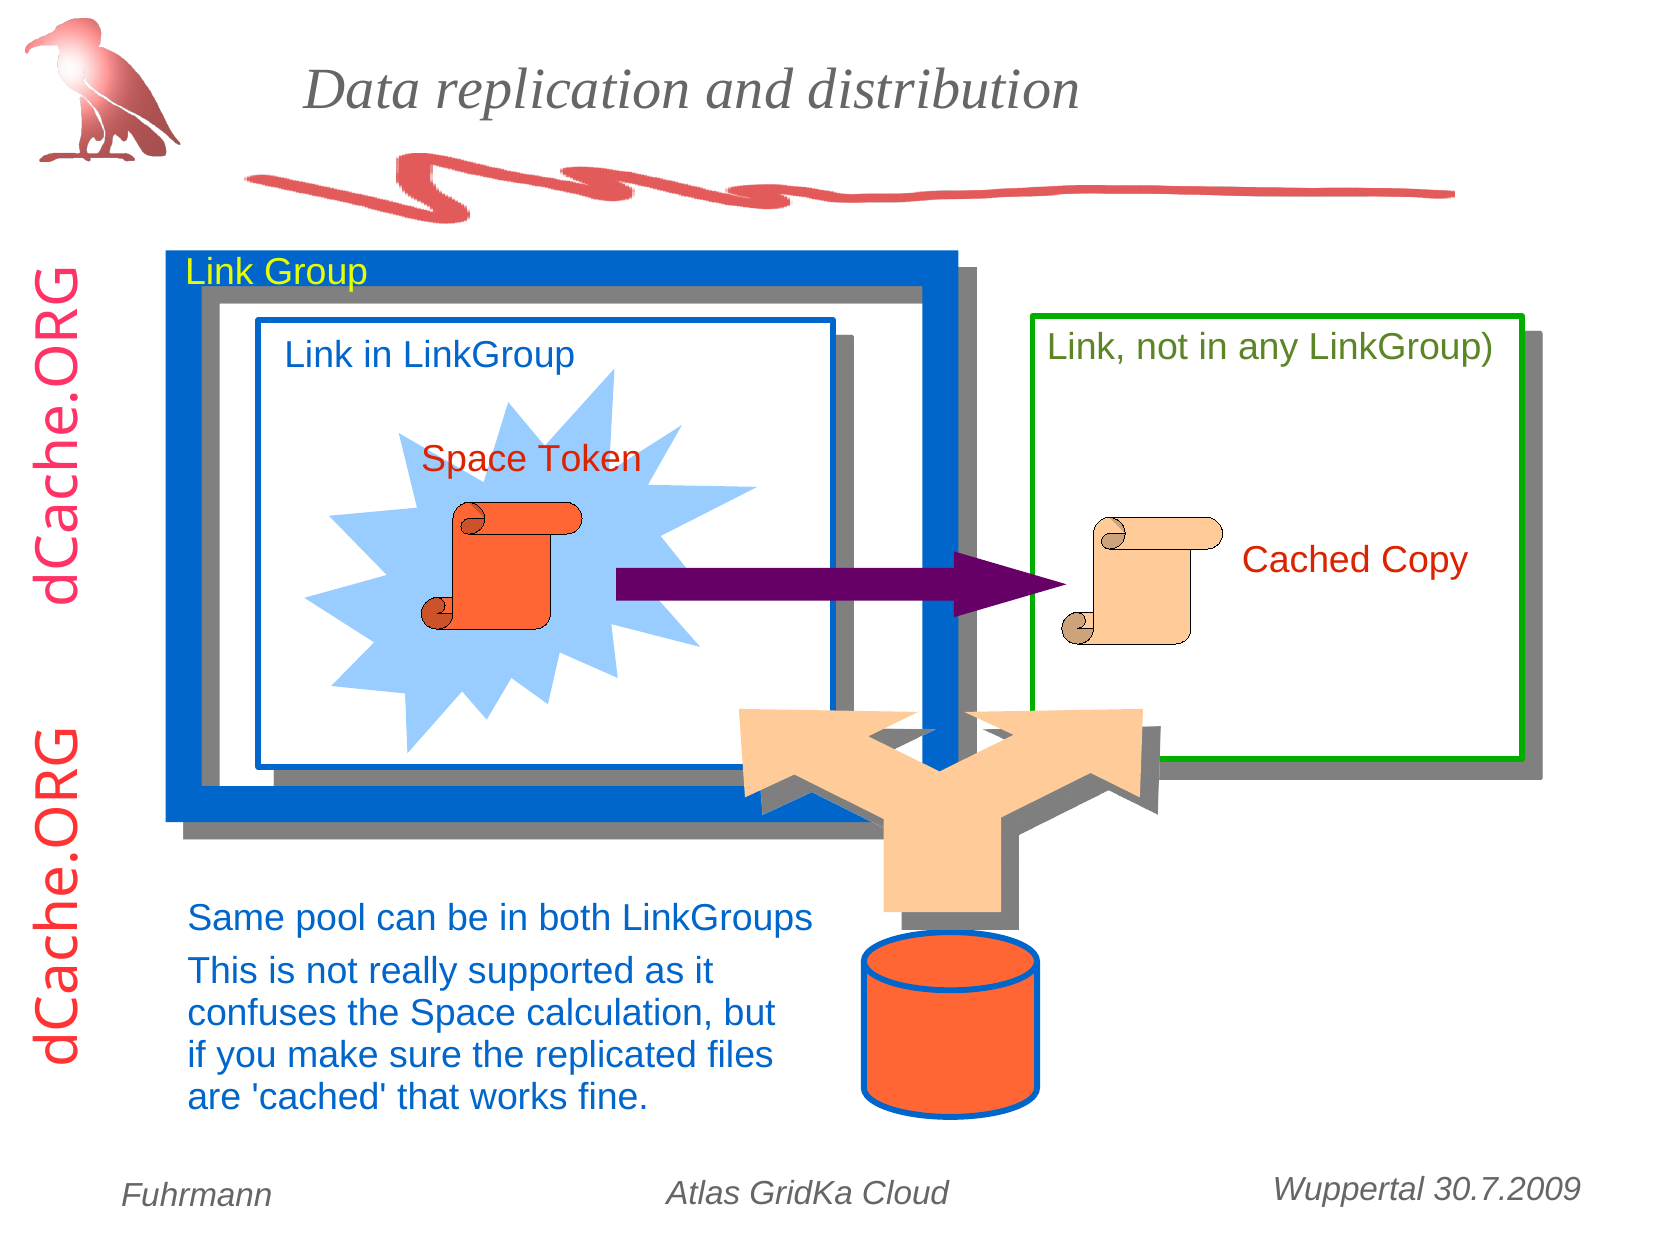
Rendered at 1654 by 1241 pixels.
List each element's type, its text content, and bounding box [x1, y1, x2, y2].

text_box Data replication and distribution [289, 49, 1094, 132]
text_box Cached Copy [1227, 530, 1484, 589]
text_box This is not really supported as it confuses the Space calculation, but if you make sure the replicated files are 'cached' that works fine. [172, 942, 799, 1141]
text_box [863, 932, 1038, 1117]
text_box Space Token [406, 430, 653, 489]
text_box Link in LinkGroup [269, 326, 591, 385]
text_box Link, not in any LinkGroup) [1032, 317, 1510, 376]
text_box [165, 250, 1522, 913]
text_box Link Group [170, 242, 384, 302]
text_box Same pool can be in both LinkGroups [172, 889, 829, 948]
